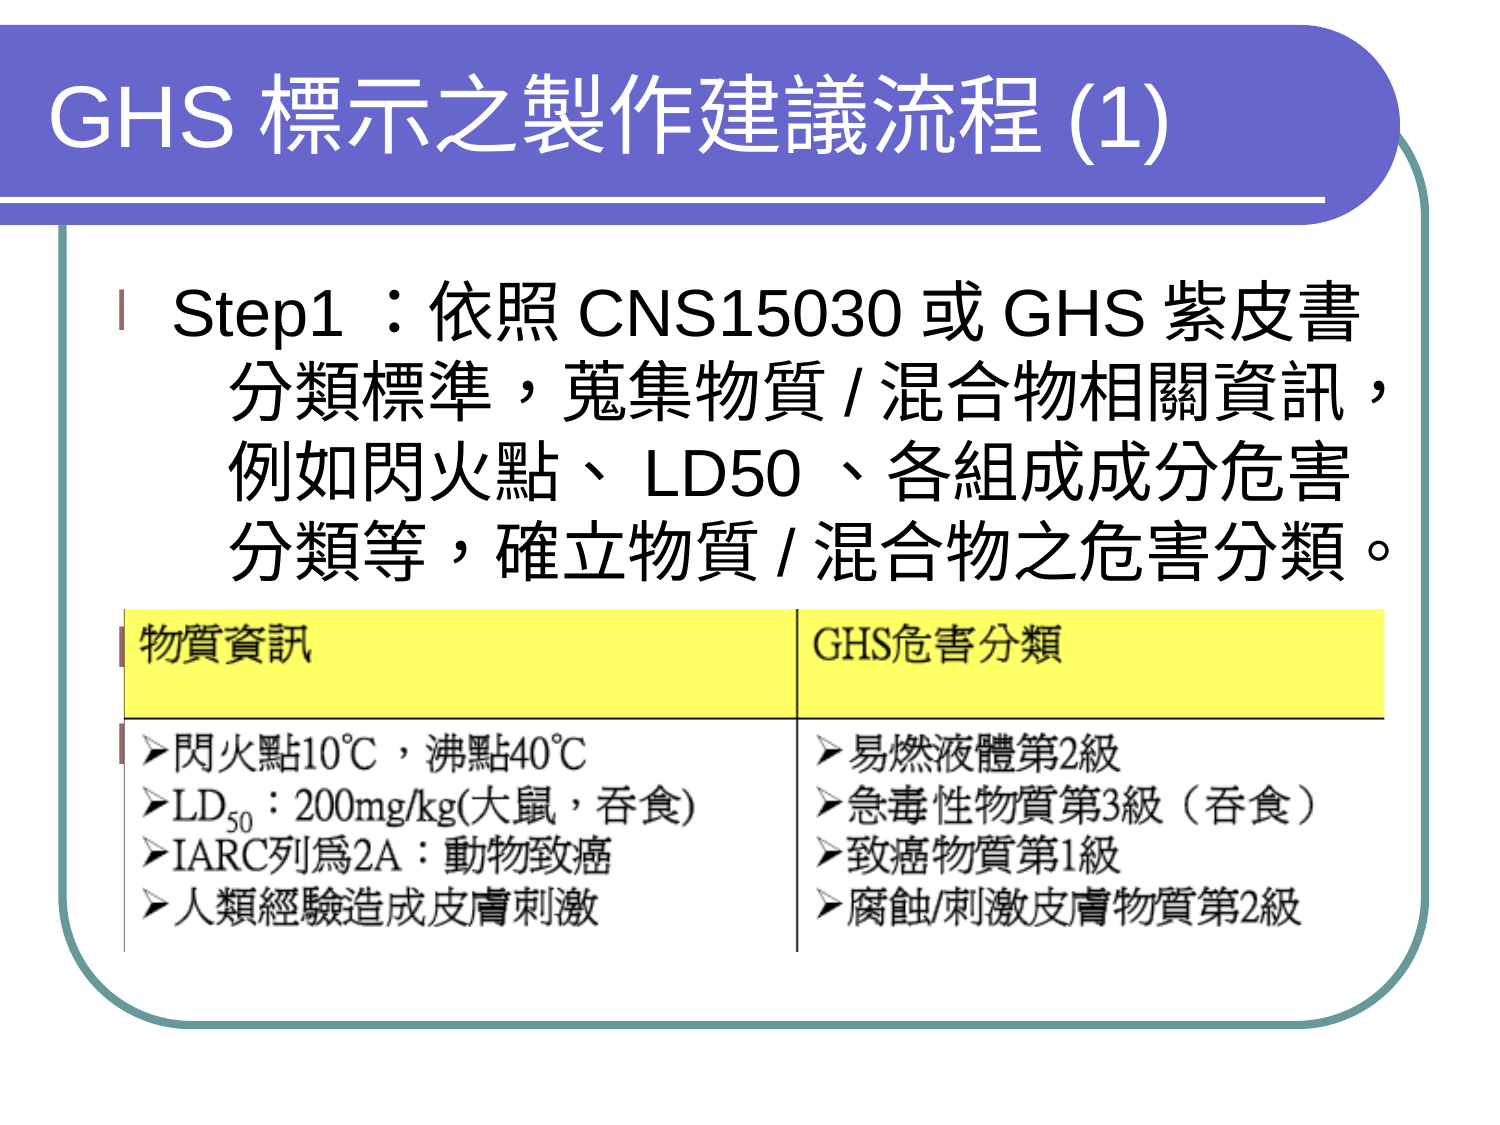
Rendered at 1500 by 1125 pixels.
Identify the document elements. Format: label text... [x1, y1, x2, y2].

list Step1：依照CNS15030或GHS紫皮書分類標準，蒐集物質/混合物相關資訊，例如閃火點、LD50、各組成成分危害分類等，確立物質/混合物之危害分類。 [99, 262, 1400, 988]
picture [123, 609, 1385, 952]
title GHS標示之製作建議流程(1) [32, 37, 1347, 188]
